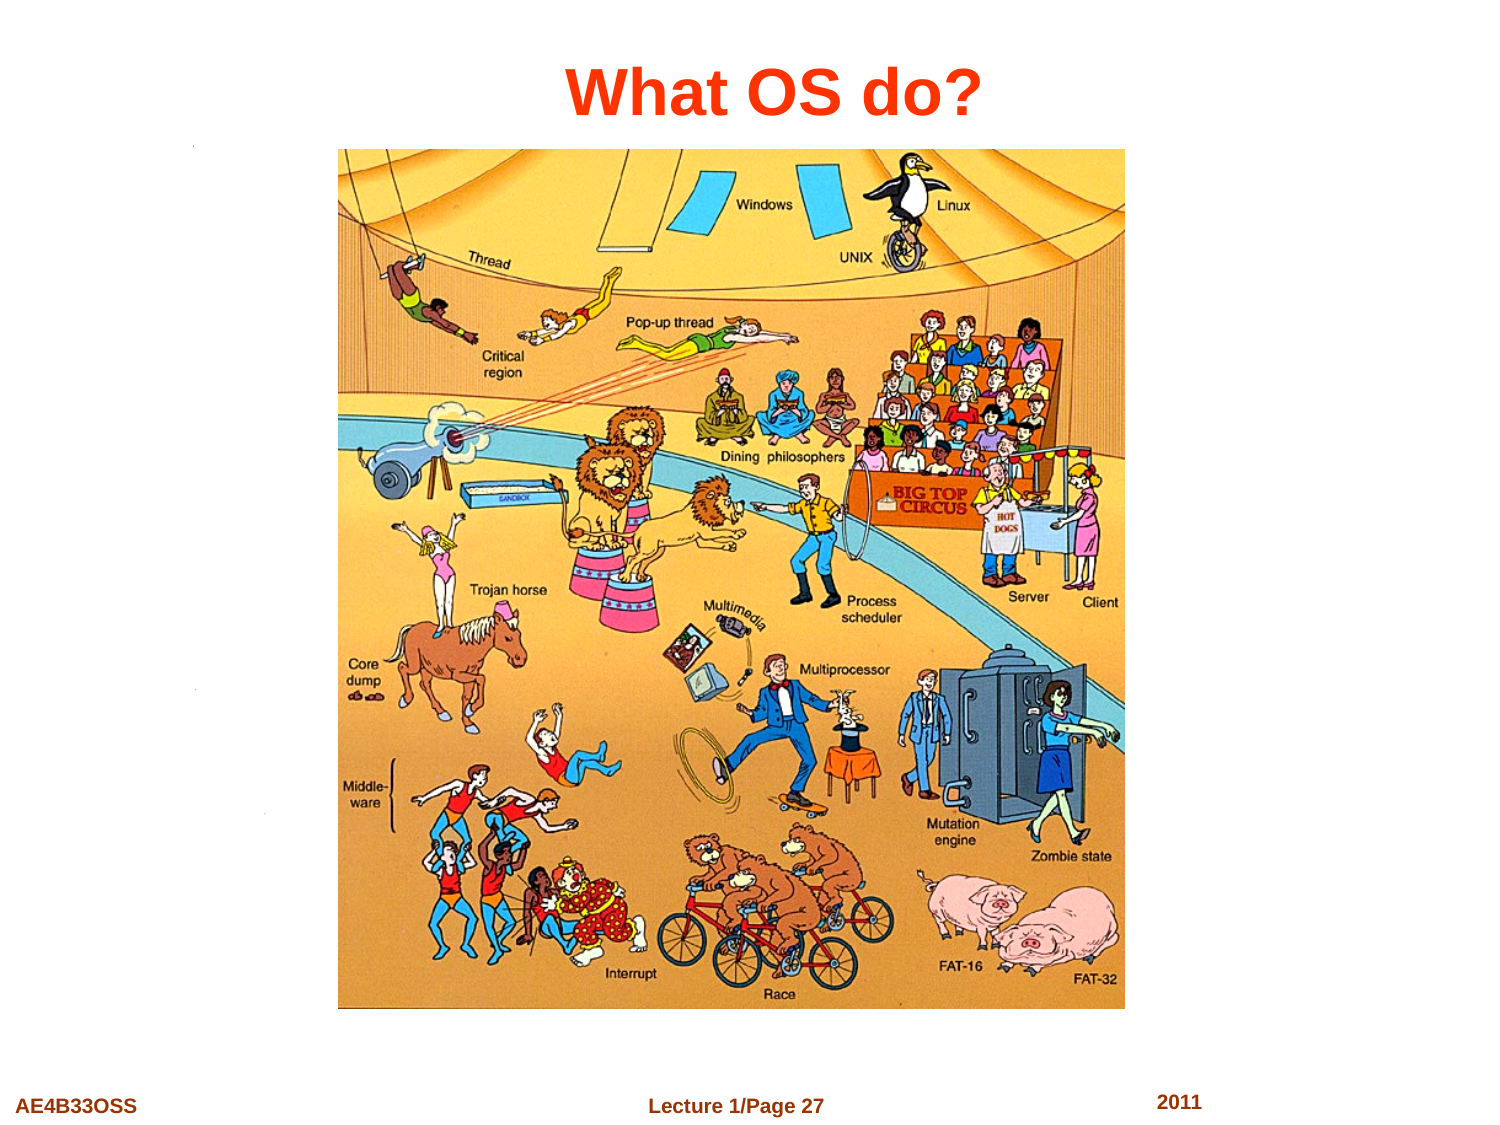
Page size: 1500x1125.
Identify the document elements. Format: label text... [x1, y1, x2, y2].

title What OS do? [112, 37, 1438, 138]
text_box [338, 149, 1125, 1009]
